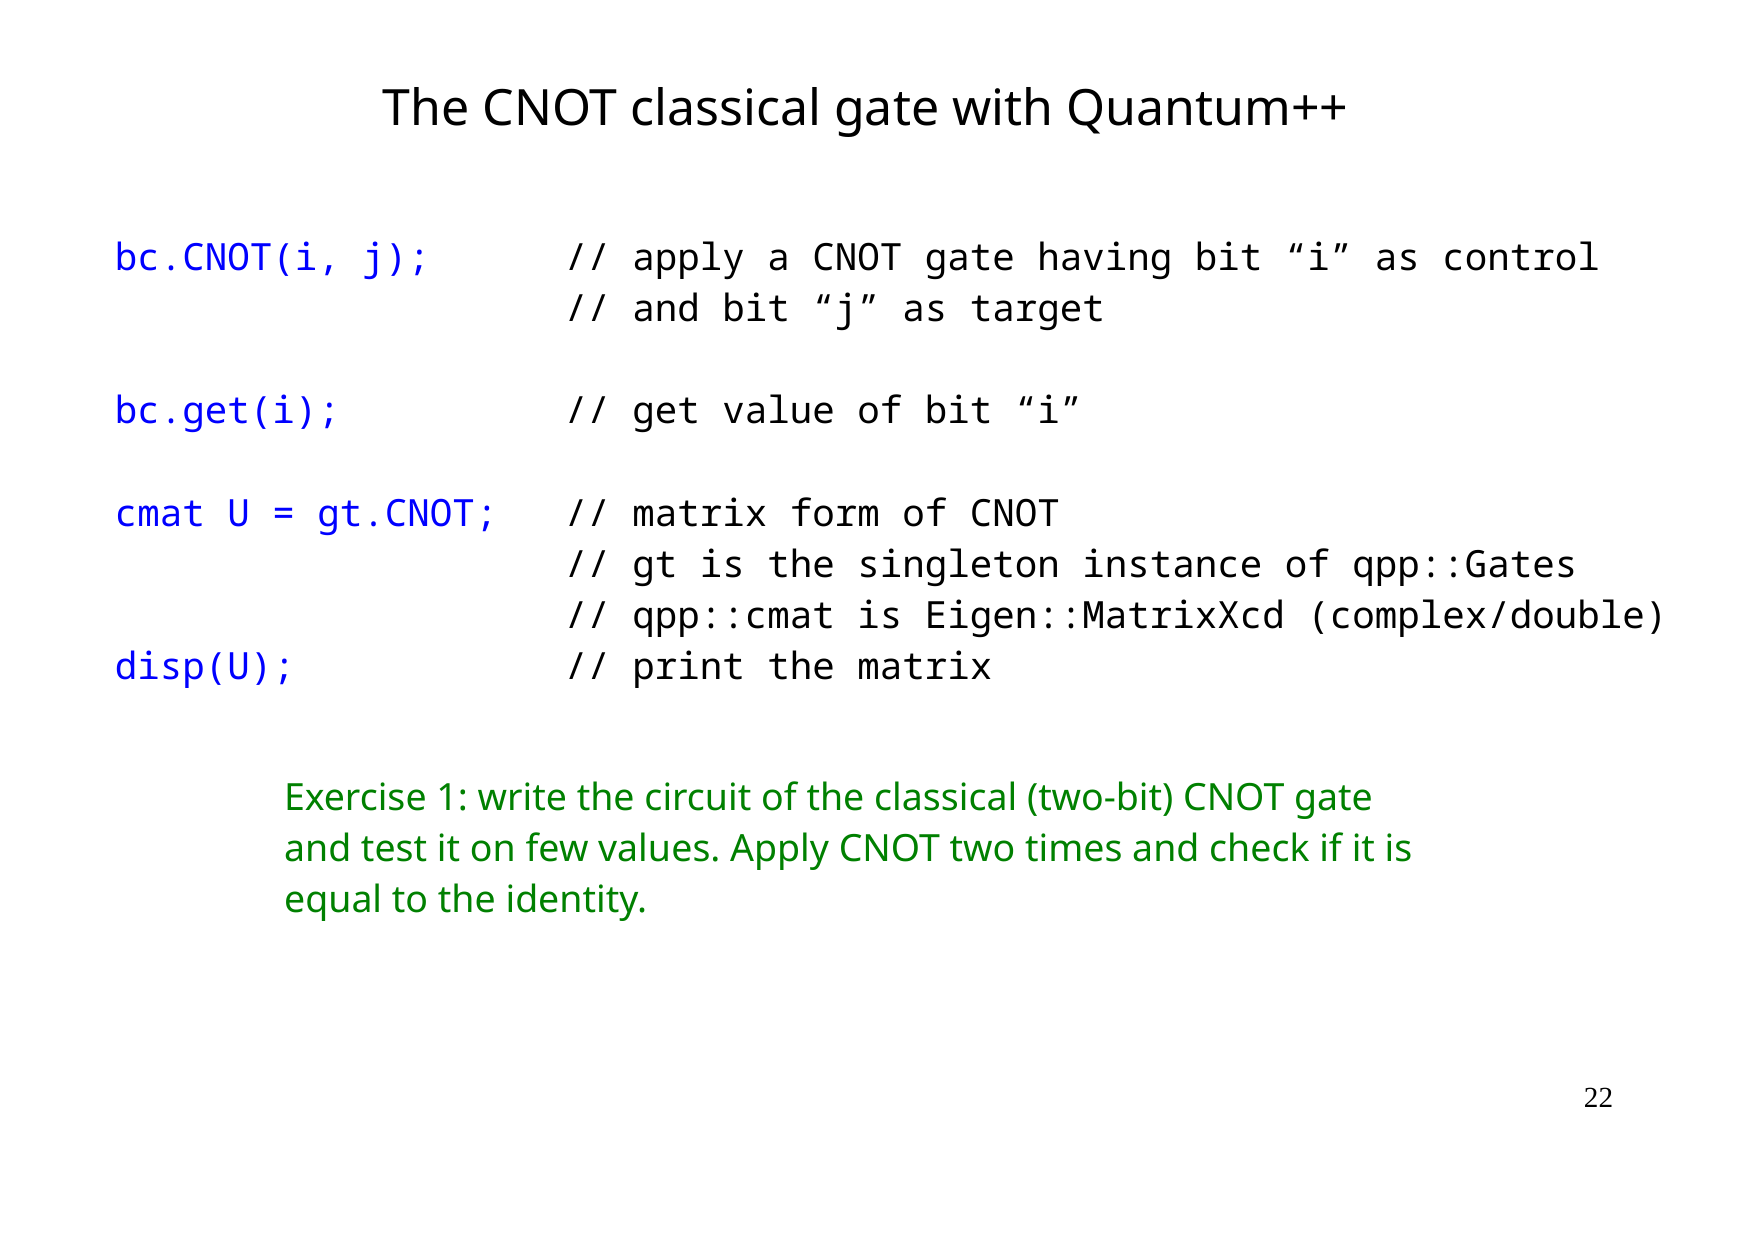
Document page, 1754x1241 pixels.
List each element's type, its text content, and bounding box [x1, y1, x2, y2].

text_box bc.CNOT(i, j); // apply a CNOT gate having bit “i” as control // and bit “j” as target bc.get(i); // get value of bit “i” cmat U = gt.CNOT; // matrix form of CNOT // gt is the singleton instance of qpp::Gates // qpp::cmat is Eigen::MatrixXcd (complex/double) disp(U); // print the matrix [100, 223, 1683, 631]
text_box Exercise 1: write the circuit of the classical (two-bit) CNOT gate and test it on few values. Apply CNOT two times and check if it is equal to the identity. [269, 763, 1452, 925]
text_box The CNOT classical gate with Quantum++ [368, 64, 1386, 145]
